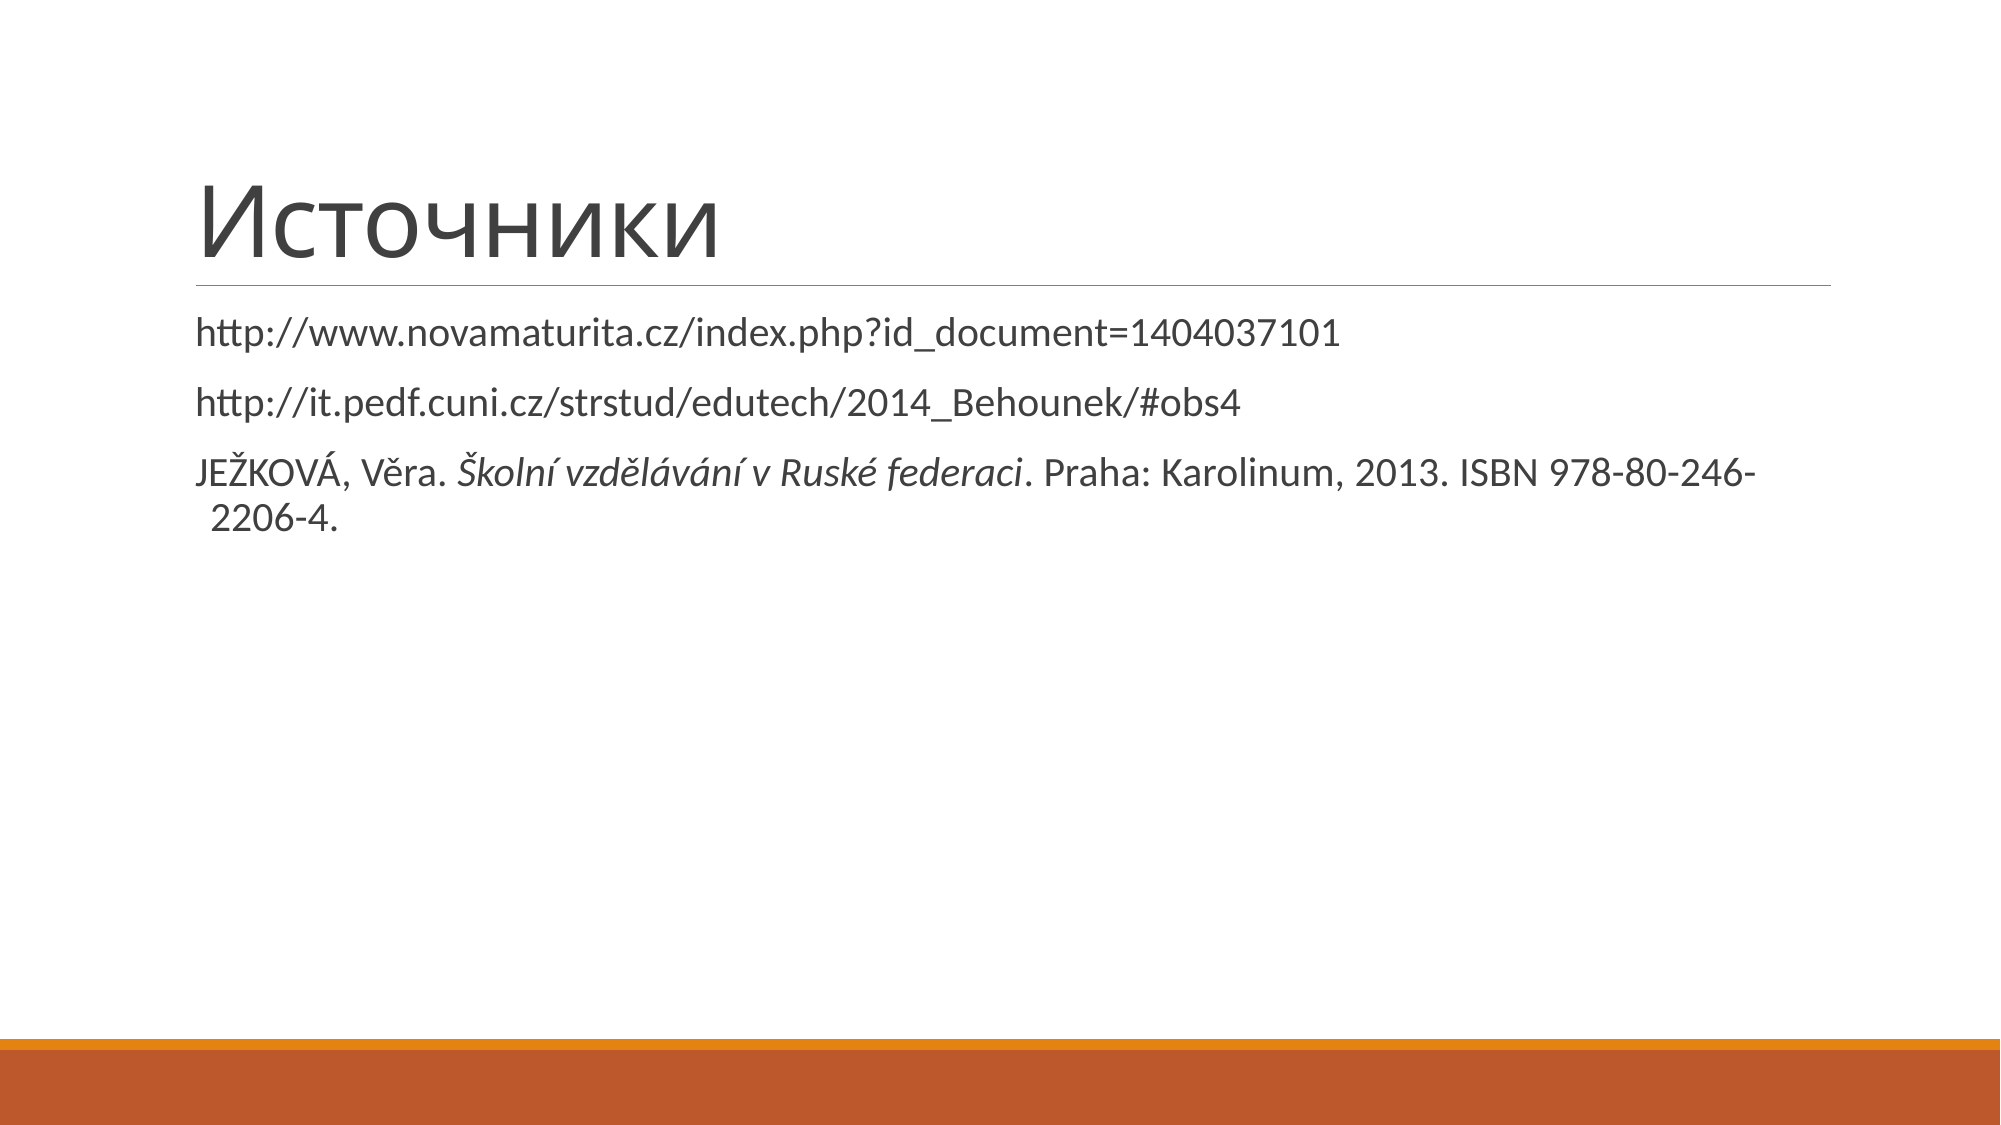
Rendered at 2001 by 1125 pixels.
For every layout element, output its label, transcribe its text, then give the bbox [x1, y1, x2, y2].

title Источники [180, 47, 1831, 286]
list http://www.novamaturita.cz/index.php?id_document=1404037101 http://it.pedf.cuni.cz/strstud/edutech/2014_Behounek/#obs4 JEŽKOVÁ, Věra. Školní vzdělávání v Ruské federaci. Praha: Karolinum, 2013. ISBN 978-80-246-2206-4. [180, 302, 1831, 963]
